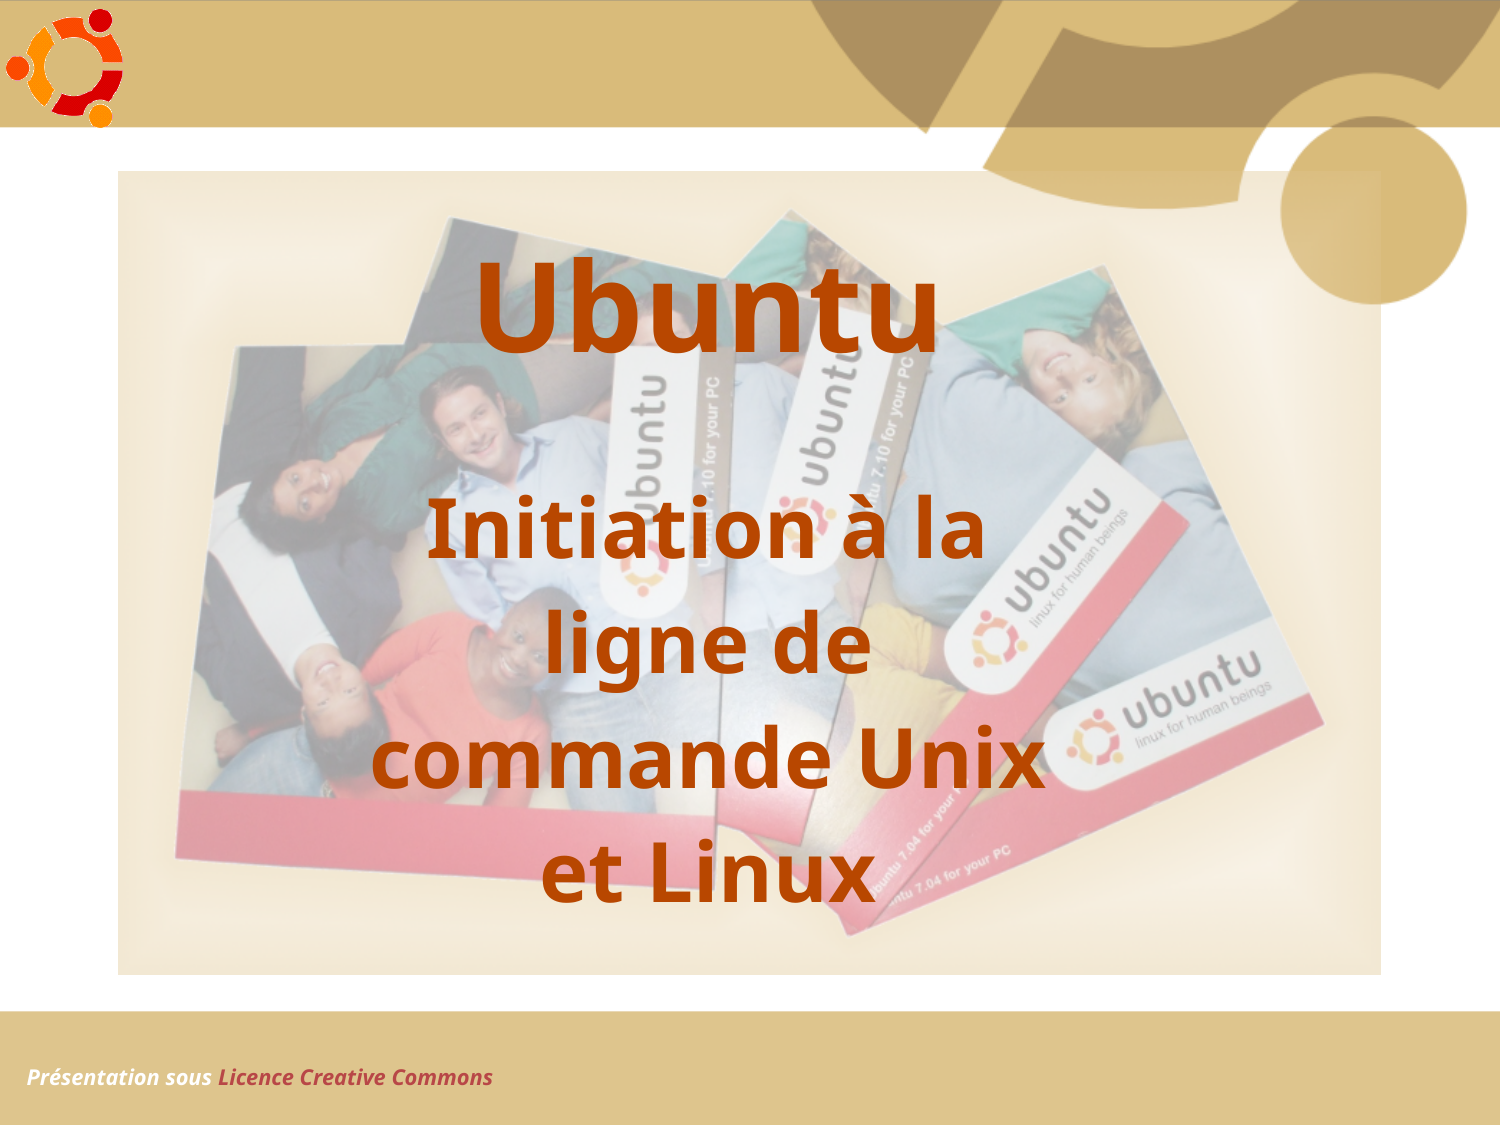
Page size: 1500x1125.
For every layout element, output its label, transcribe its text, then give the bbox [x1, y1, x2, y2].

picture [0, 0, 1500, 975]
title Ubuntu Initiation à la ligne de commande Unix et Linux [354, 247, 1123, 896]
